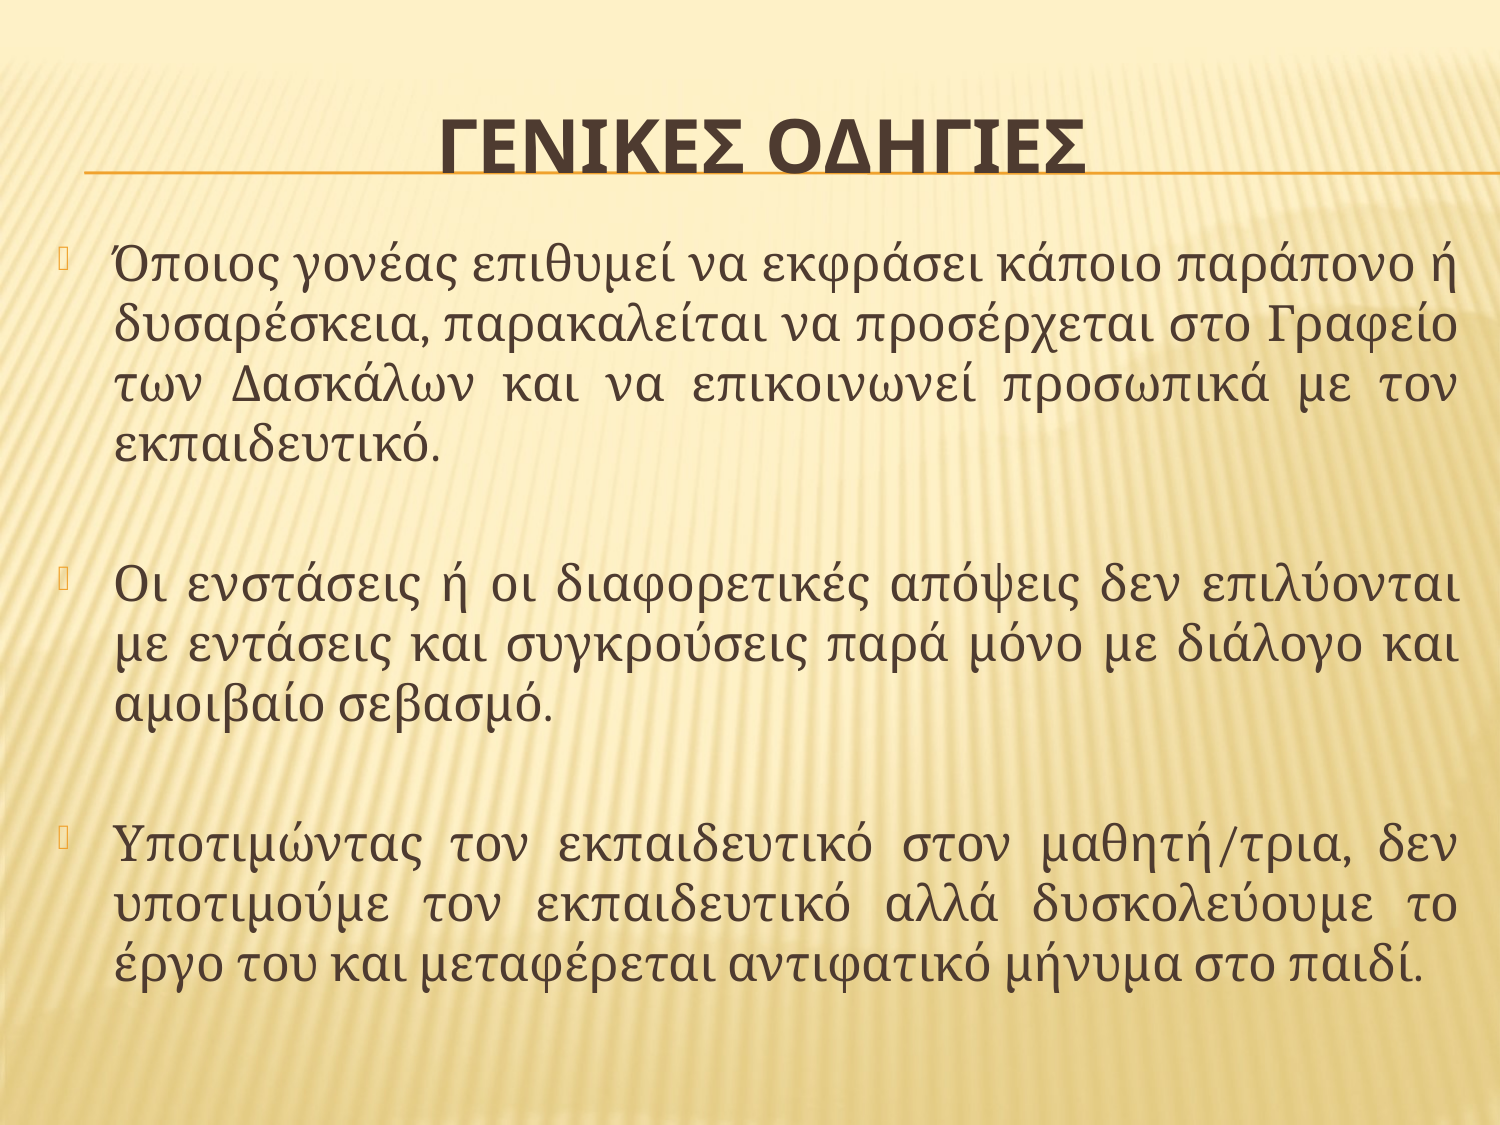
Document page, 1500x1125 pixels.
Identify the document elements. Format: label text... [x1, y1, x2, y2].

title Γενικεσ οδηγιεσ [50, 75, 1475, 213]
list Όποιος γονέας επιθυμεί να εκφράσει κάποιο παράπονο ή δυσαρέσκεια, παρακαλείται να προσέρχεται στο Γραφείο των Δασκάλων και να επικοινωνεί προσωπικά με τον εκπαιδευτικό. Οι ενστάσεις ή οι διαφορετικές απόψεις δεν επιλύονται με εντάσεις και συγκρούσεις παρά μόνο με διάλογο και αμοιβαίο σεβασμό. Υποτιμώντας τον εκπαιδευτικό στον μαθητή/τρια, δεν υποτιμούμε τον εκπαιδευτικό αλλά δυσκολεύουμε το έργο του και μεταφέρεται αντιφατικό μήνυμα στο παιδί. [42, 224, 1475, 1028]
picture [0, 0, 1500, 1125]
